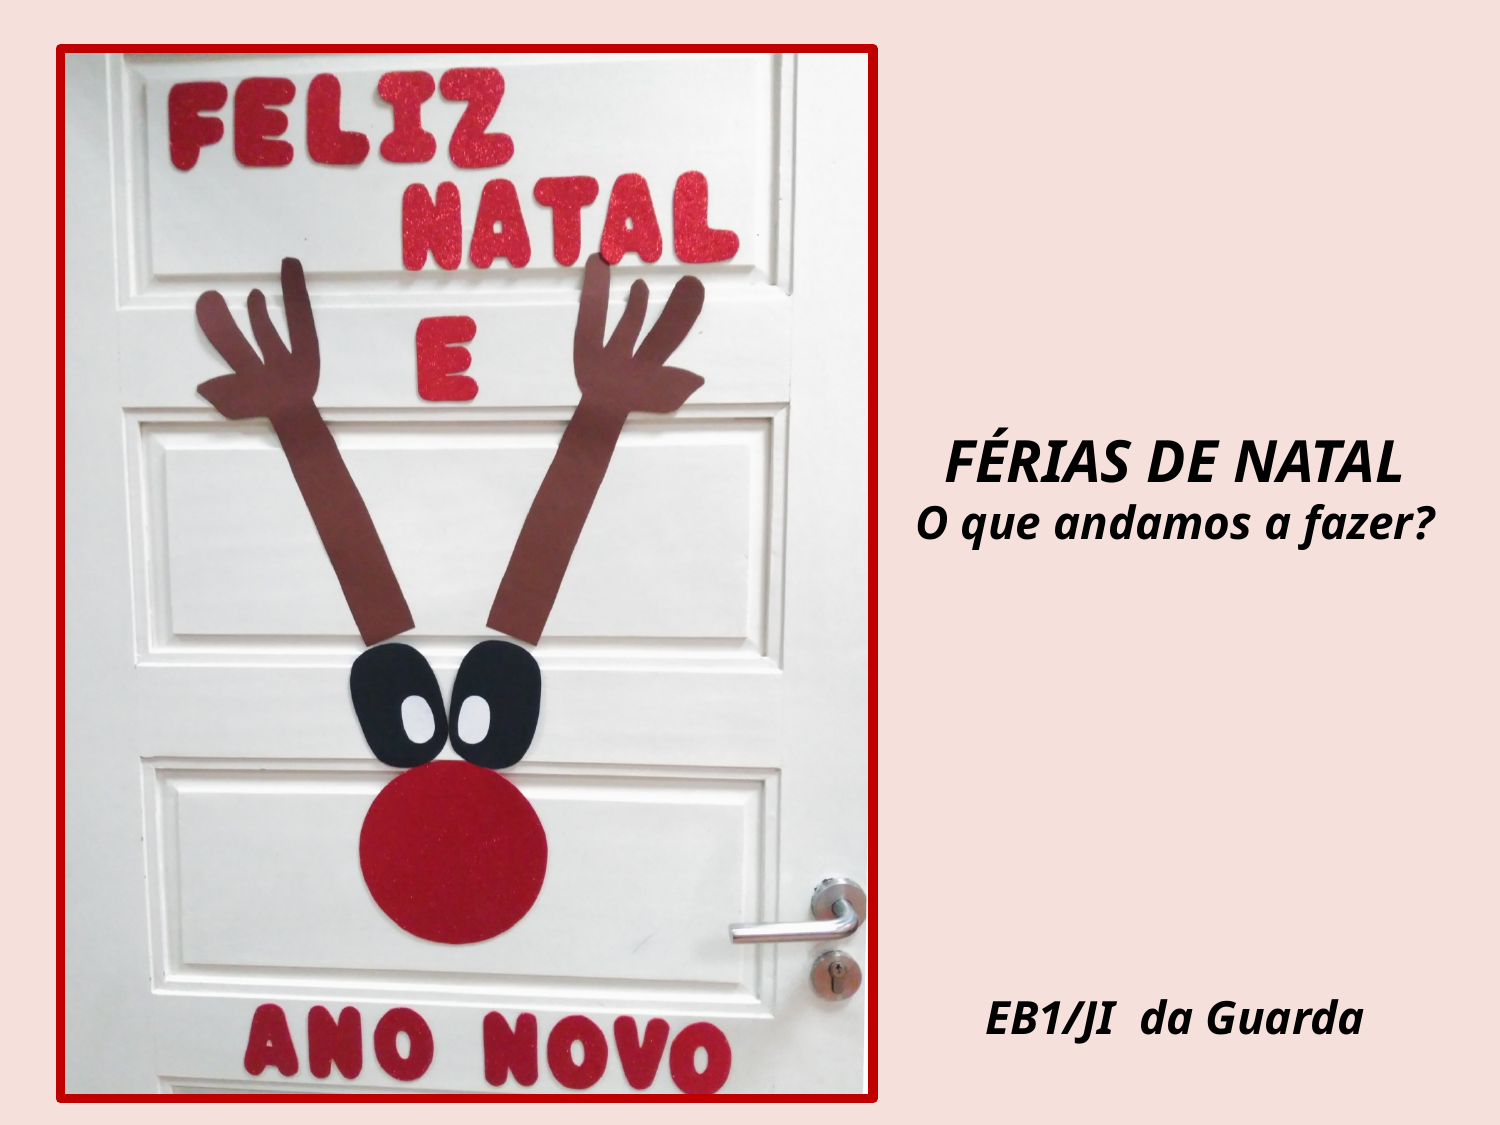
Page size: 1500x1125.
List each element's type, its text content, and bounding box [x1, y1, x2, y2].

picture [64, 53, 869, 1094]
title FÉRIAS DE NATAL O que andamos a fazer? EB1/JI da Guarda [879, 66, 1471, 1071]
